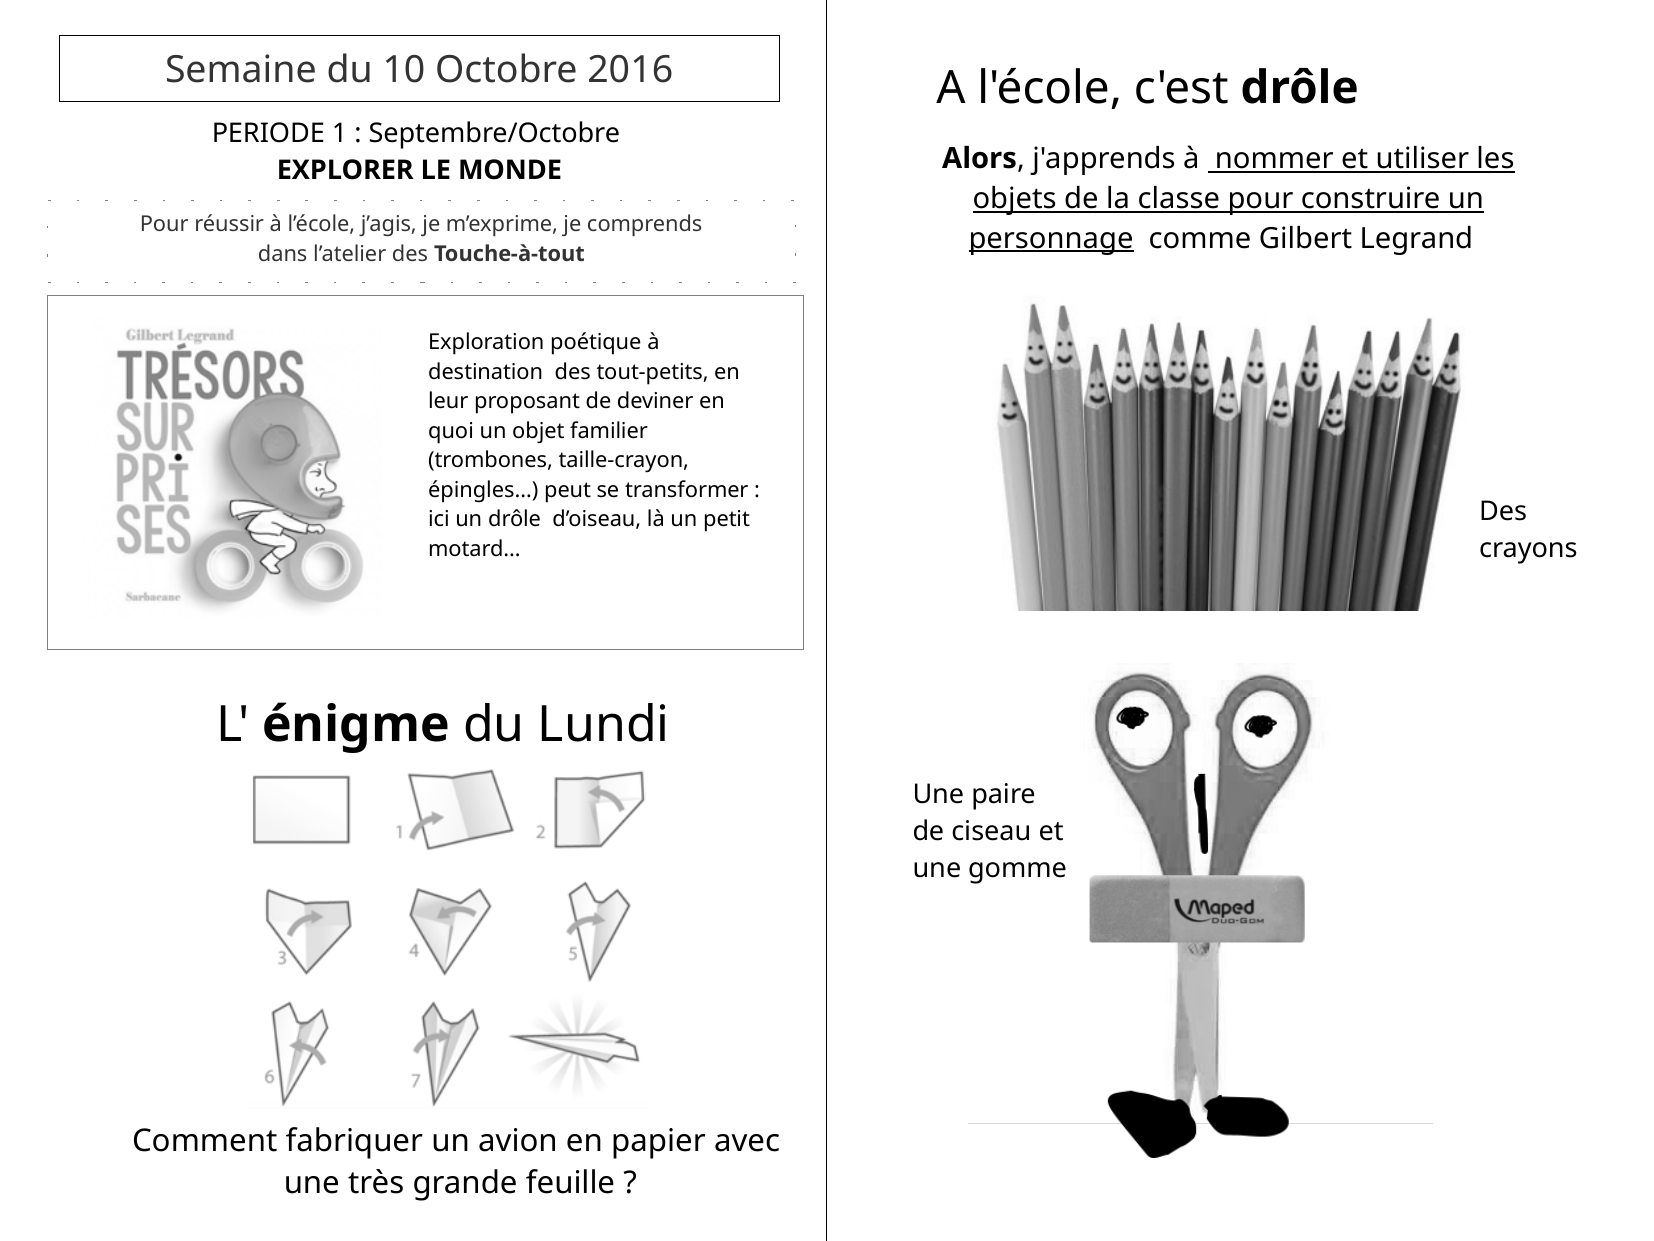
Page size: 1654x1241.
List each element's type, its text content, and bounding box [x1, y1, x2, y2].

picture [82, 318, 382, 618]
text_box L' énigme du Lundi [40, 680, 811, 844]
picture [968, 663, 1433, 1158]
text_box Des crayons [1464, 484, 1595, 574]
text_box PERIODE 1 : Septembre/Octobre EXPLORER LE MONDE [82, 106, 756, 189]
text_box Pour réussir à l’école, j’agis, je m’exprime, je comprends dans l’atelier des Touche-à-tout [47, 200, 796, 283]
text_box Alors, j'apprends à nommer et utiliser les objets de la classe pour construire un personnage comme Gilbert Legrand [909, 129, 1548, 305]
text_box Comment fabriquer un avion en papier avec une très grande feuille ? [94, 1110, 827, 1241]
text_box Semaine du 10 Octobre 2016 [59, 35, 780, 102]
picture [248, 755, 648, 1109]
text_box Exploration poétique à destination des tout-petits, en leur proposant de deviner en quoi un objet familier (trombones, taille-crayon, épingles…) peut se transformer : ici un drôle d’oiseau, là un petit motard… [413, 318, 780, 638]
text_box A l'école, c'est drôle [909, 47, 1595, 154]
picture [992, 295, 1465, 611]
text_box Une paire de ciseau et une gomme [897, 767, 1087, 995]
